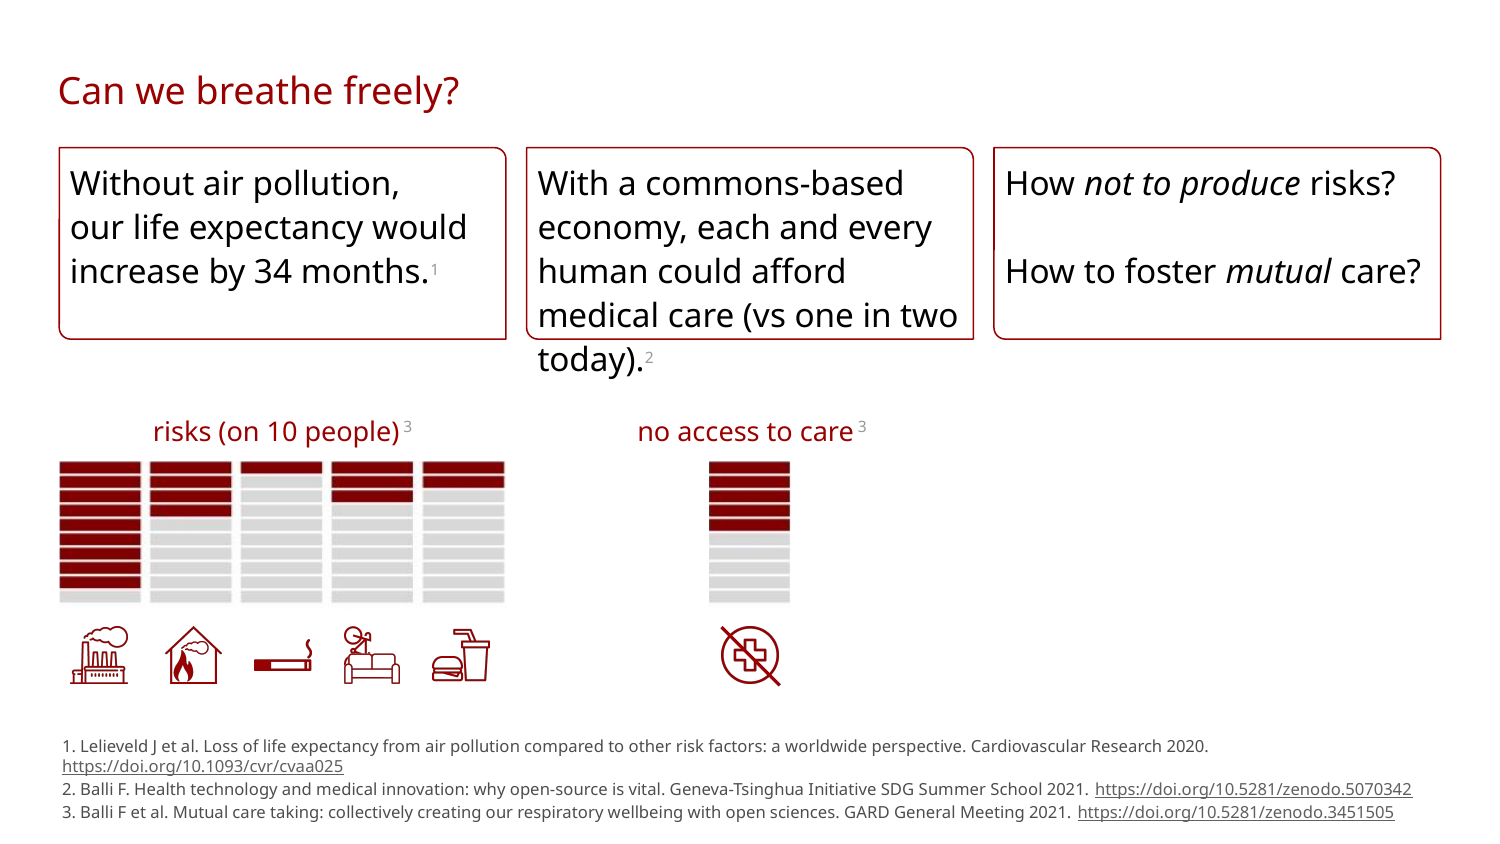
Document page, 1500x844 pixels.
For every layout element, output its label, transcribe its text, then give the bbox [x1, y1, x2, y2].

picture [70, 626, 128, 684]
picture [709, 461, 791, 613]
picture [165, 626, 222, 684]
picture [343, 626, 401, 684]
text_box Without air pollution, our life expectancy would increase by 34 months.1 [59, 147, 506, 340]
text_box With a commons-based economy, each and every human could afford medical care (vs one in two today).2 [526, 147, 974, 340]
picture [721, 630, 775, 684]
text_box Can we breathe freely? [42, 47, 1462, 137]
text_box risks (on 10 people) 3 [59, 402, 506, 449]
text_box How not to produce risks? How to foster mutual care? [993, 147, 1441, 340]
picture [724, 626, 779, 681]
picture [432, 626, 490, 684]
picture [254, 626, 312, 684]
text_box 1. Lelieveld J et al. Loss of life expectancy from air pollution compared to other risk factors: a worldwide perspective. Cardiovascular Research 2020. https://doi.org/10.1093/cvr/cvaa025 2. Balli F. Health technology and medical innovation: why open-source is vital. Geneva-Tsinghua Initiative SDG Summer School 2021. https://doi.org/10.5281/zenodo.5070342 3. Balli F et al. Mutual care taking: collectively creating our respiratory wellbeing with open sciences. GARD General Meeting 2021. https://doi.org/10.5281/zenodo.3451505 [47, 743, 1500, 833]
text_box no access to care 3 [528, 402, 976, 449]
picture [59, 461, 506, 613]
